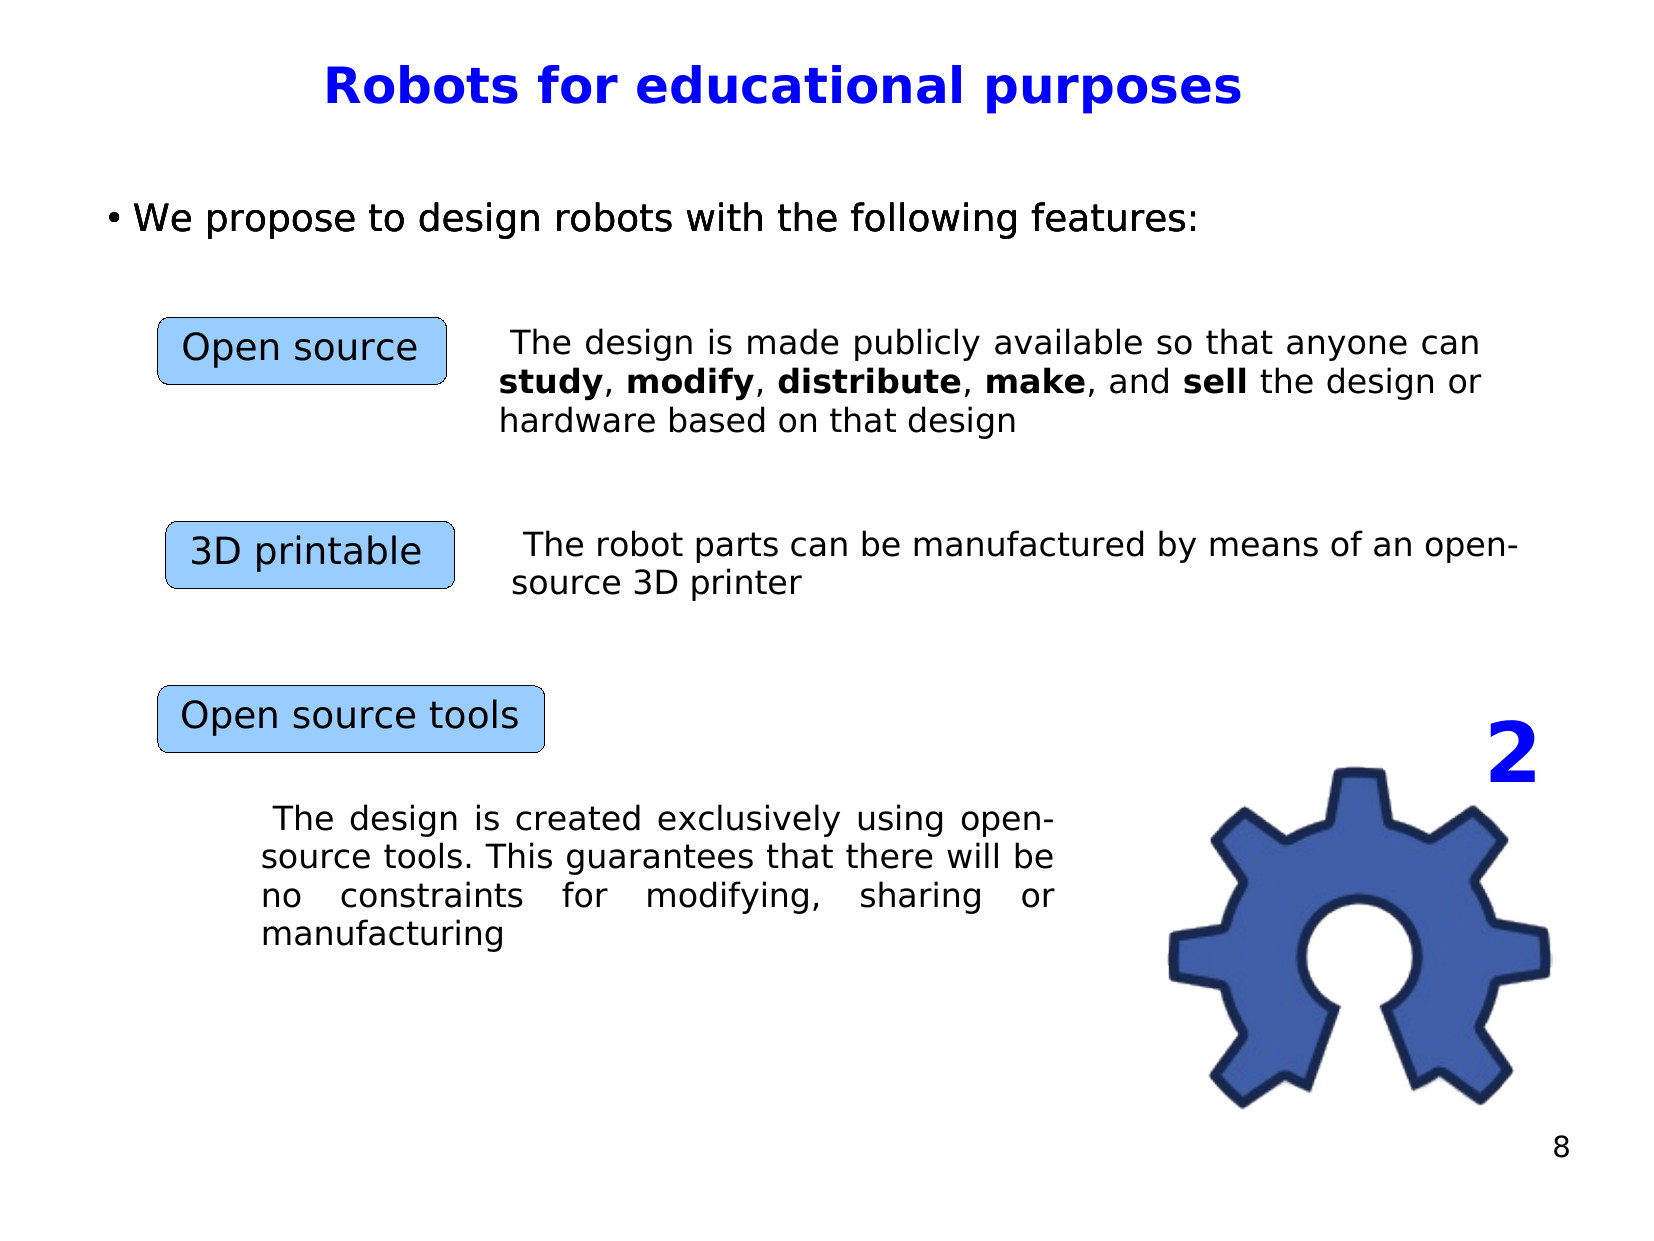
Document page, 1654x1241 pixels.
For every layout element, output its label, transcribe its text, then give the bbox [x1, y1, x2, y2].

text_box 3D printable [161, 522, 457, 590]
text_box The design is made publicly available so that anyone can study, modify, distribute, make, and sell the design or hardware based on that design [483, 316, 1539, 448]
text_box We propose to design robots with the following features: [92, 189, 1265, 267]
text_box Robots for educational purposes [308, 49, 1259, 123]
text_box 2 [1470, 698, 1563, 811]
text_box Open source tools [152, 686, 547, 755]
text_box The robot parts can be manufactured by means of an open-source 3D printer [496, 517, 1552, 610]
picture [1167, 766, 1553, 1112]
text_box The design is created exclusively using open-source tools. This guarantees that there will be no constraints for modifying, sharing or manufacturing [246, 792, 1088, 962]
text_box Open source [153, 318, 448, 386]
